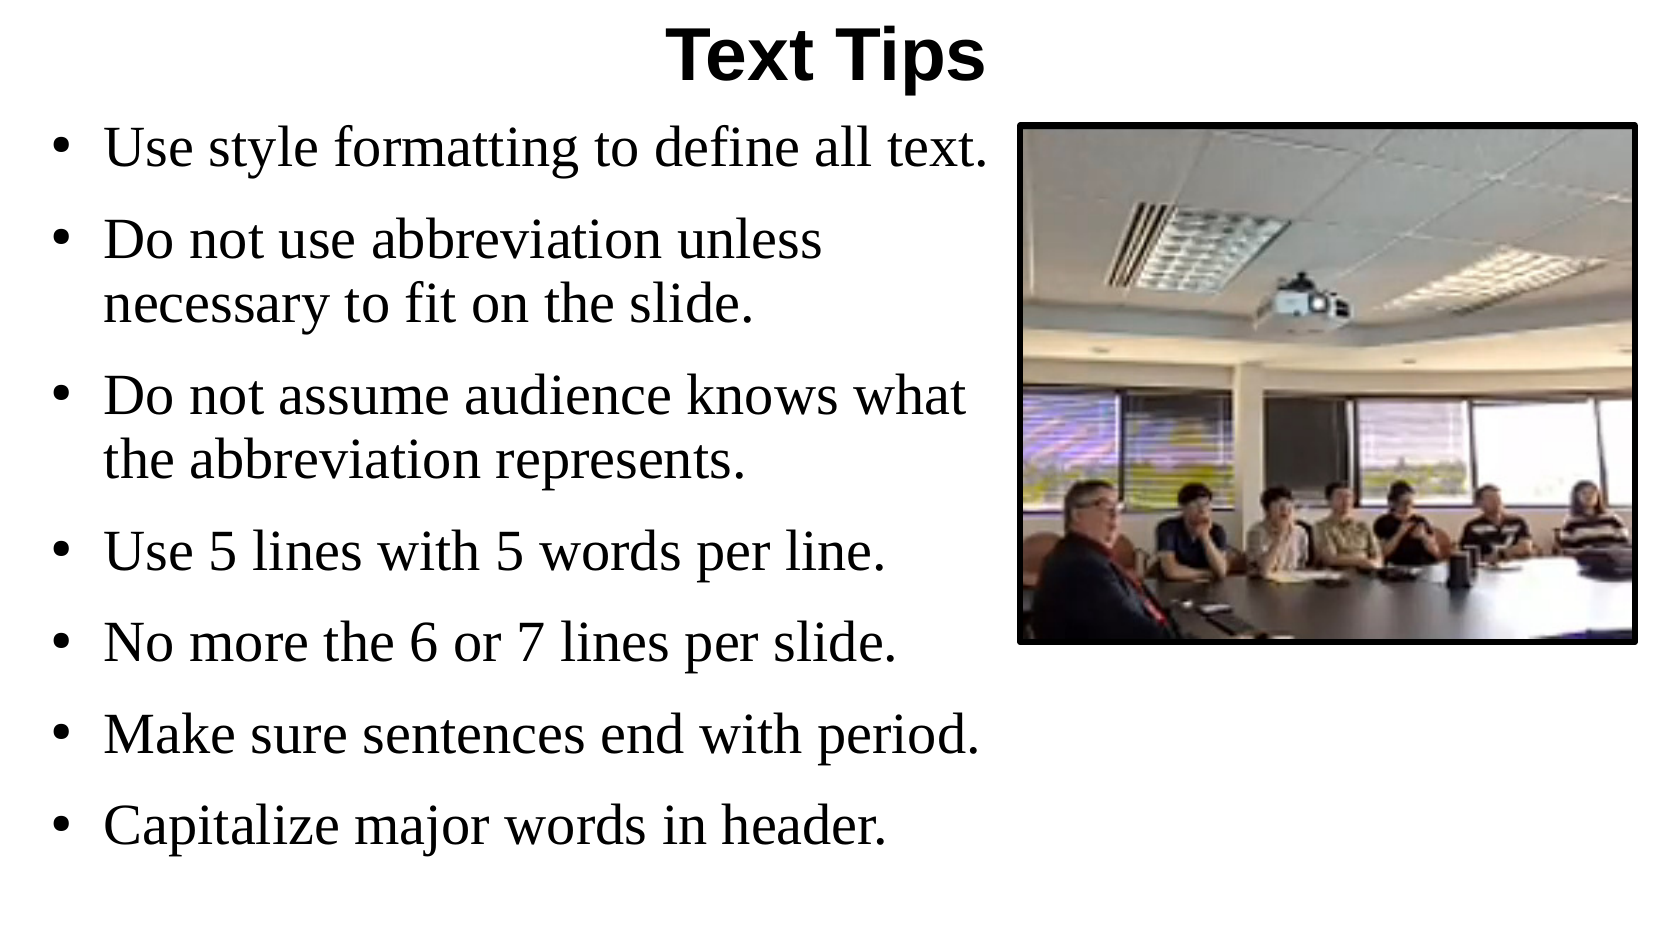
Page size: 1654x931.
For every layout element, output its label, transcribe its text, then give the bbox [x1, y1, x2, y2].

picture [1023, 128, 1632, 640]
list Use style formatting to define all text. Do not use abbreviation unless necessary to fit on the slide. Do not assume audience knows what the abbreviation represents. Use 5 lines with 5 words per line. No more the 6 or 7 lines per slide. Make sure sentences end with period. Capitalize major words in header. [33, 114, 991, 862]
title Text Tips [0, 3, 1654, 105]
